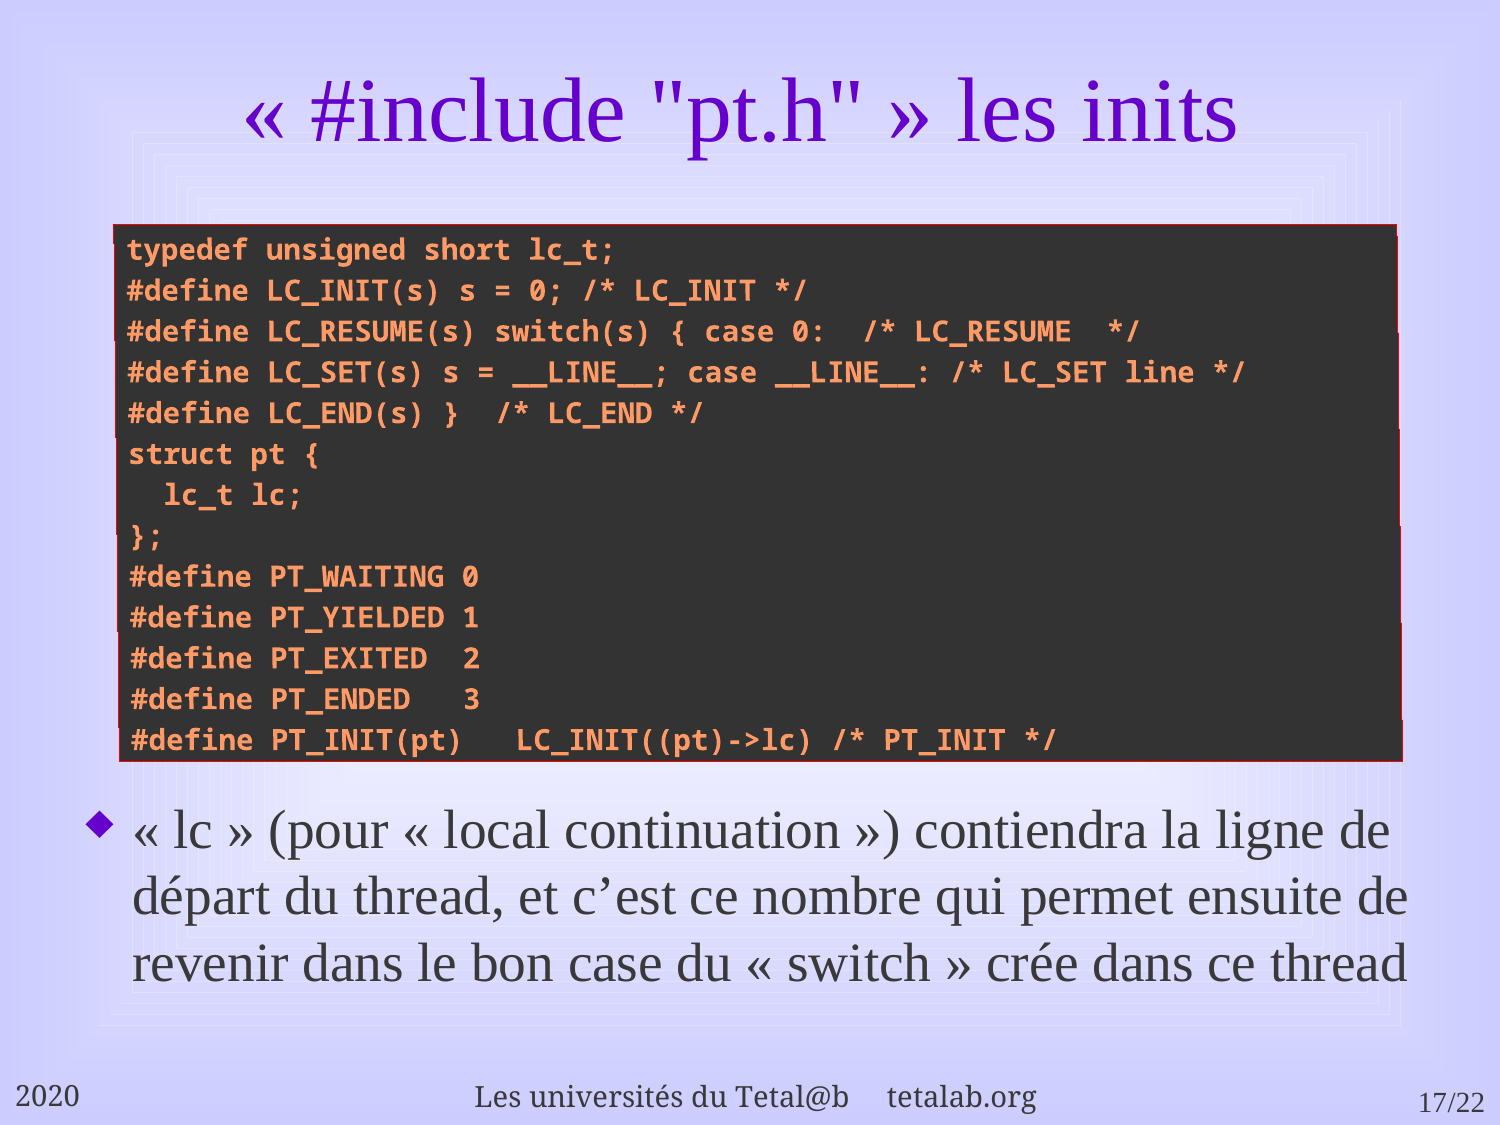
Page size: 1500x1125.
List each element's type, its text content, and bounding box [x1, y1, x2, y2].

text_box typedef unsigned short lc_t; #define LC_INIT(s) s = 0; /* LC_INIT */ #define LC_RESUME(s) switch(s) { case 0: /* LC_RESUME */ #define LC_SET(s) s = __LINE__; case __LINE__: /* LC_SET line */ #define LC_END(s) } /* LC_END */ struct pt { lc_t lc; }; #define PT_WAITING 0 #define PT_YIELDED 1 #define PT_EXITED 2 #define PT_ENDED 3 #define PT_INIT(pt) LC_INIT((pt)->lc) /* PT_INIT */ [113, 224, 1403, 762]
list « lc » (pour « local continuation ») contiendra la ligne de départ du thread, et c’est ce nombre qui permet ensuite de revenir dans le bon case du « switch » crée dans ce thread [70, 785, 1453, 1046]
title « #include "pt.h" » les inits [5, 5, 1500, 204]
